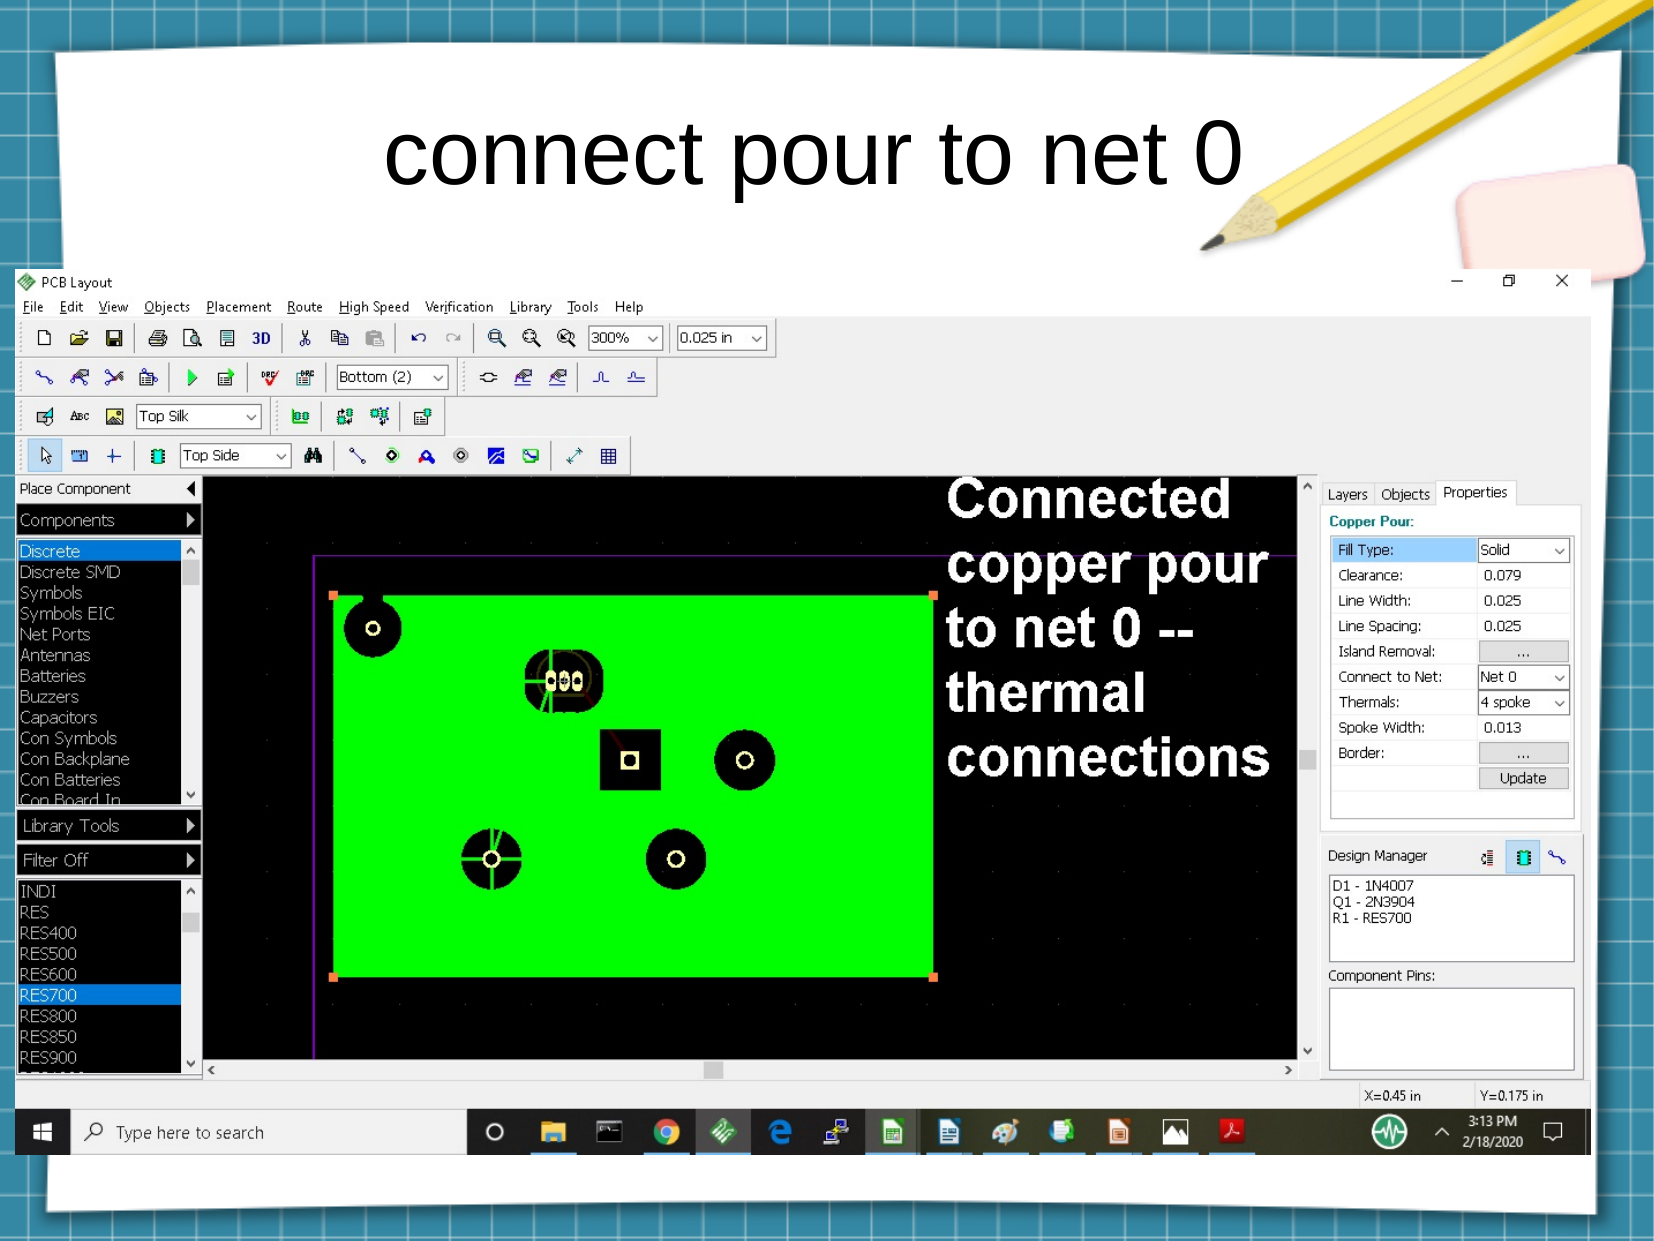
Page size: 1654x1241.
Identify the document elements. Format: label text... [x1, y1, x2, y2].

title connect pour to net 0 [82, 49, 1571, 257]
picture [0, 0, 1654, 1241]
